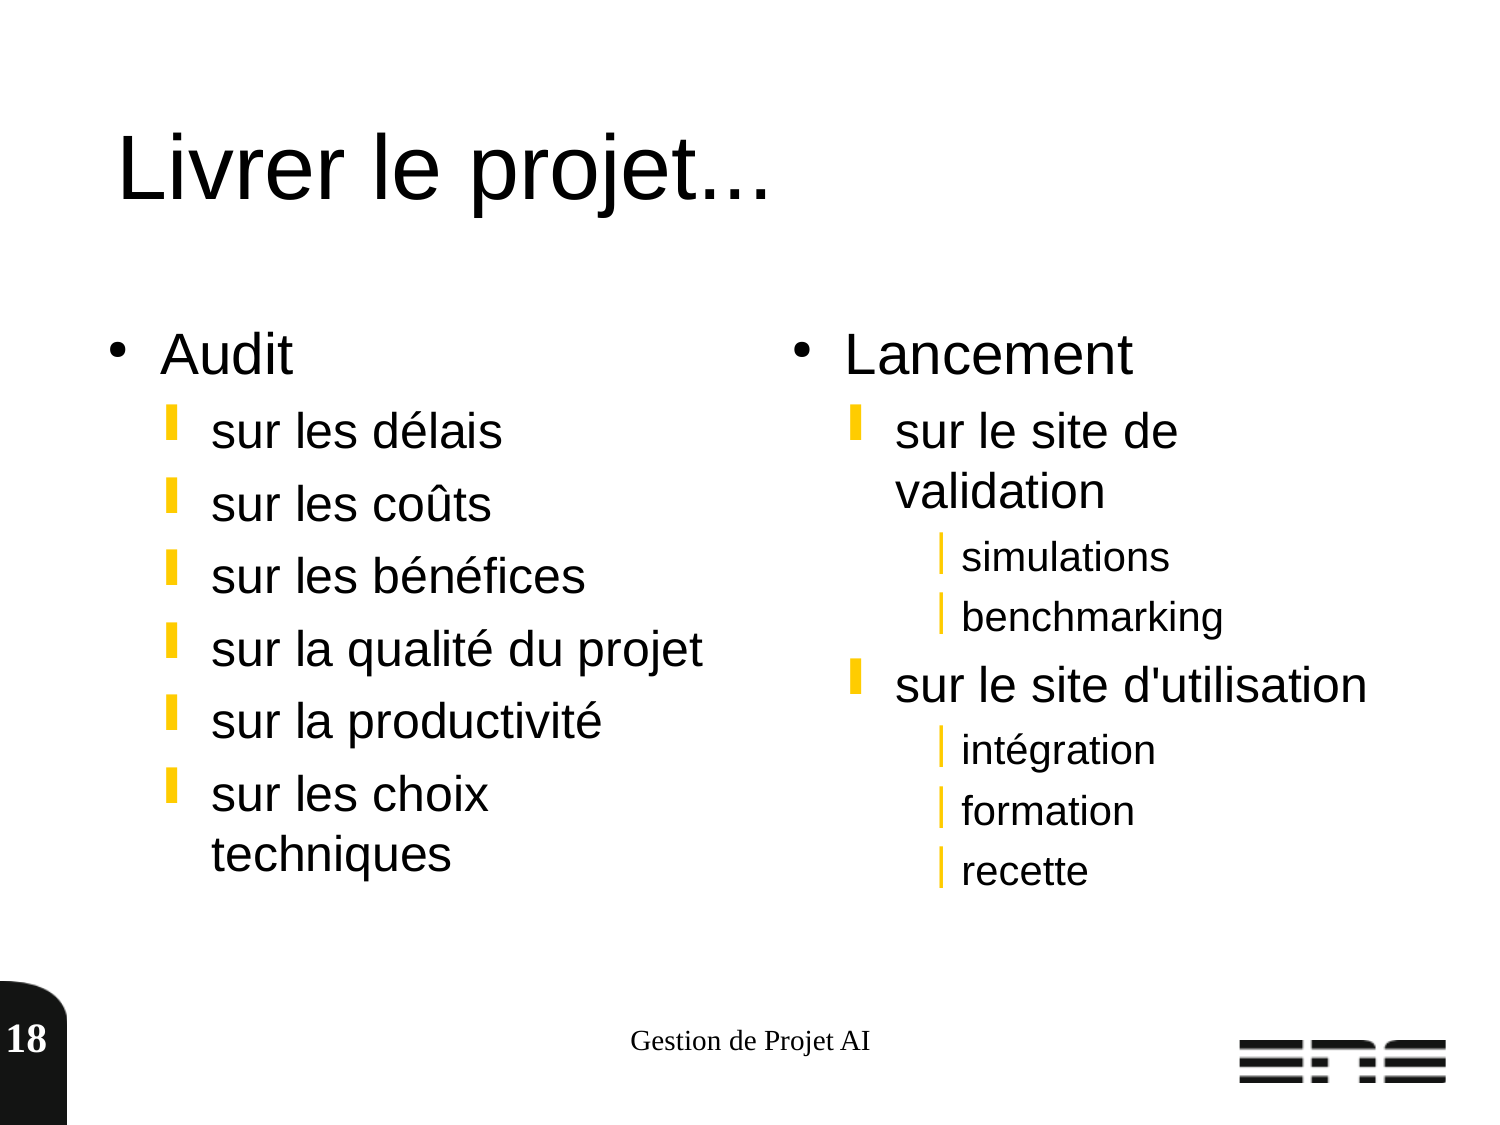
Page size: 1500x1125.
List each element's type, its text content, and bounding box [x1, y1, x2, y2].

list Audit sur les délais sur les coûts sur les bénéfices sur la qualité du projet sur la productivité sur les choix techniques [74, 309, 733, 994]
list Lancement sur le site de validation simulations benchmarking sur le site d'utilisation intégration formation recette [759, 309, 1417, 994]
title Livrer le projet... [66, 37, 1342, 225]
